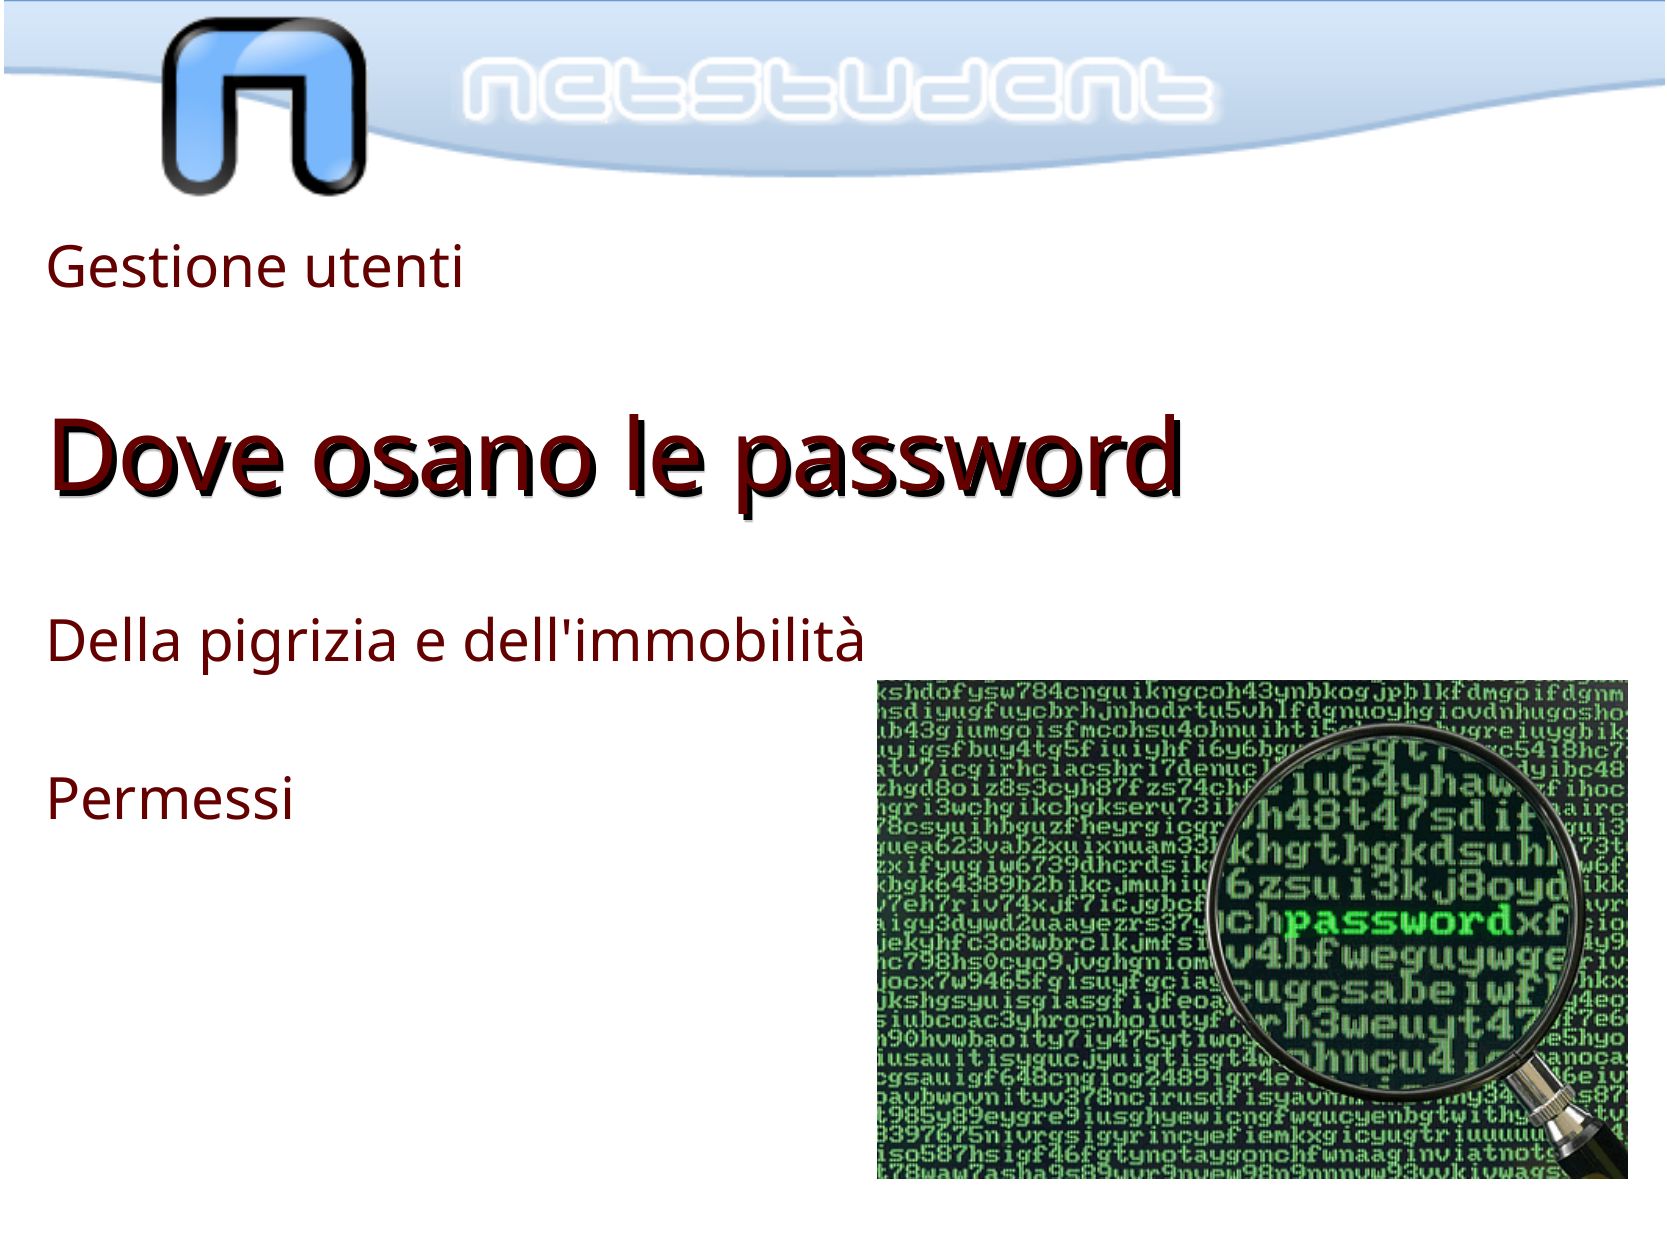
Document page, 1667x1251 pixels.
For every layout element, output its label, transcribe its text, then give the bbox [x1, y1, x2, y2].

text_box [39, 370, 76, 527]
title Gestione utenti Dove osano le password Della pigrizia e dell'immobilità Permessi [38, 263, 1647, 799]
picture [0, 0, 1667, 1251]
